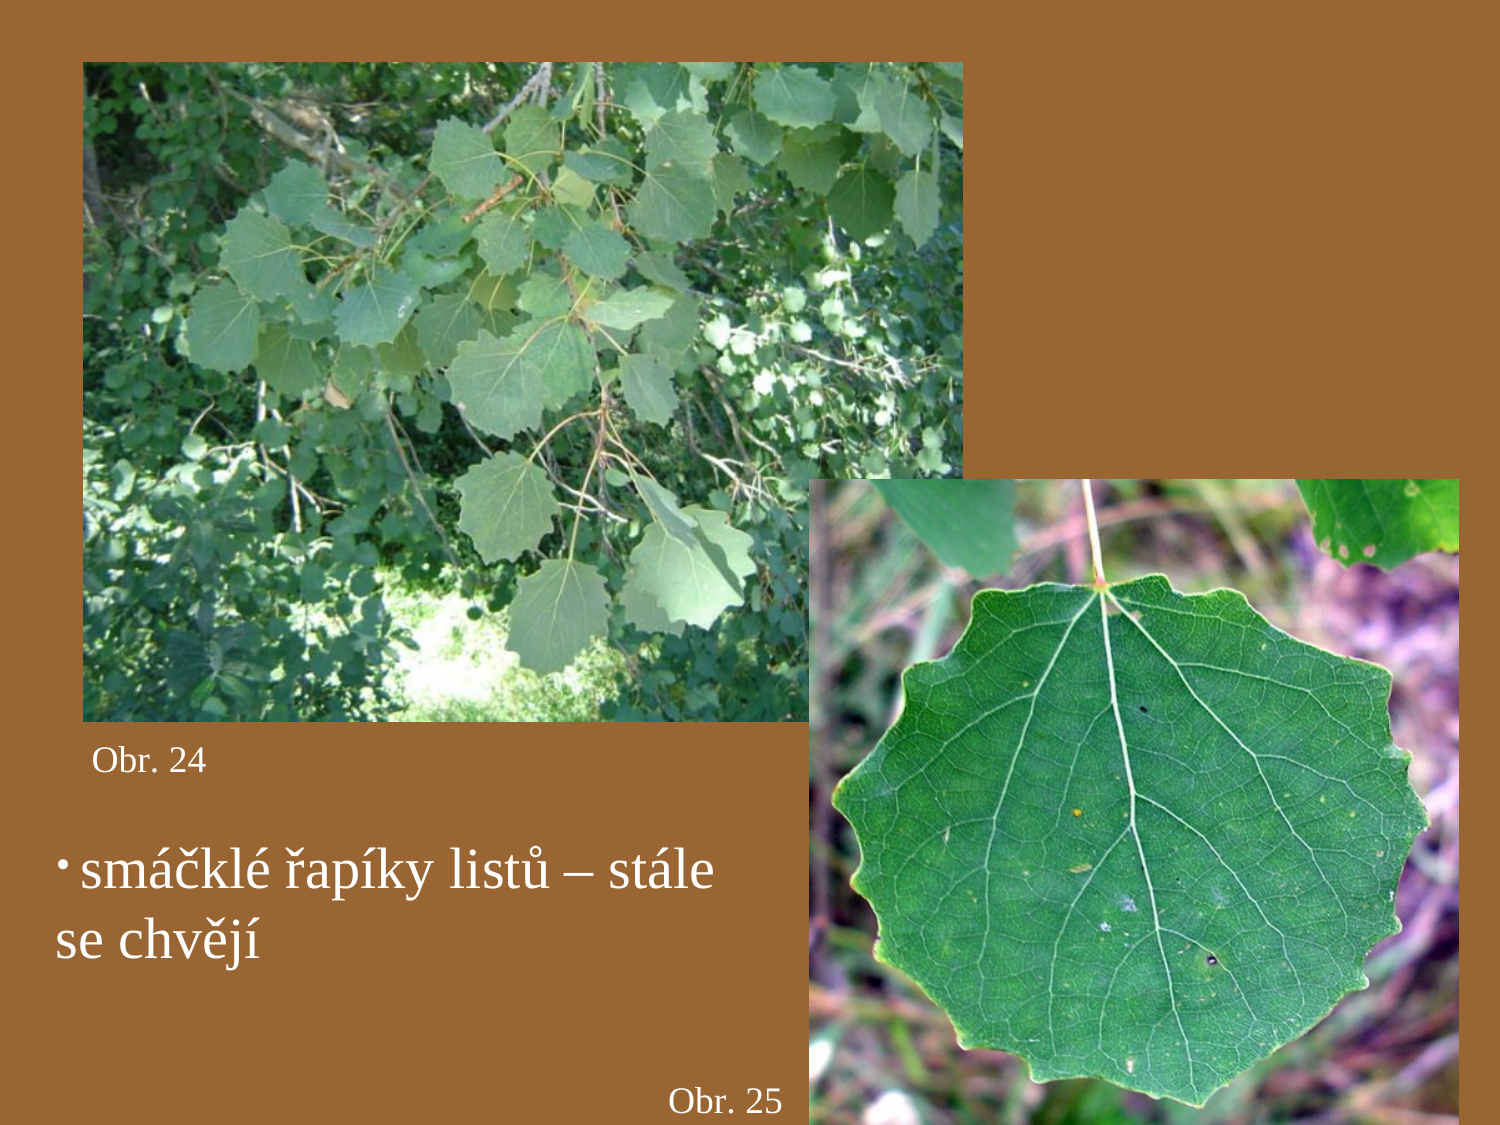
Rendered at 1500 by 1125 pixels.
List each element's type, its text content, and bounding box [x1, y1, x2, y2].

picture [83, 62, 1459, 1125]
text_box smáčklé řapíky listů – stále se chvějí [41, 822, 774, 978]
text_box Obr. 25 [643, 1068, 810, 1125]
text_box Obr. 24 [76, 727, 243, 789]
